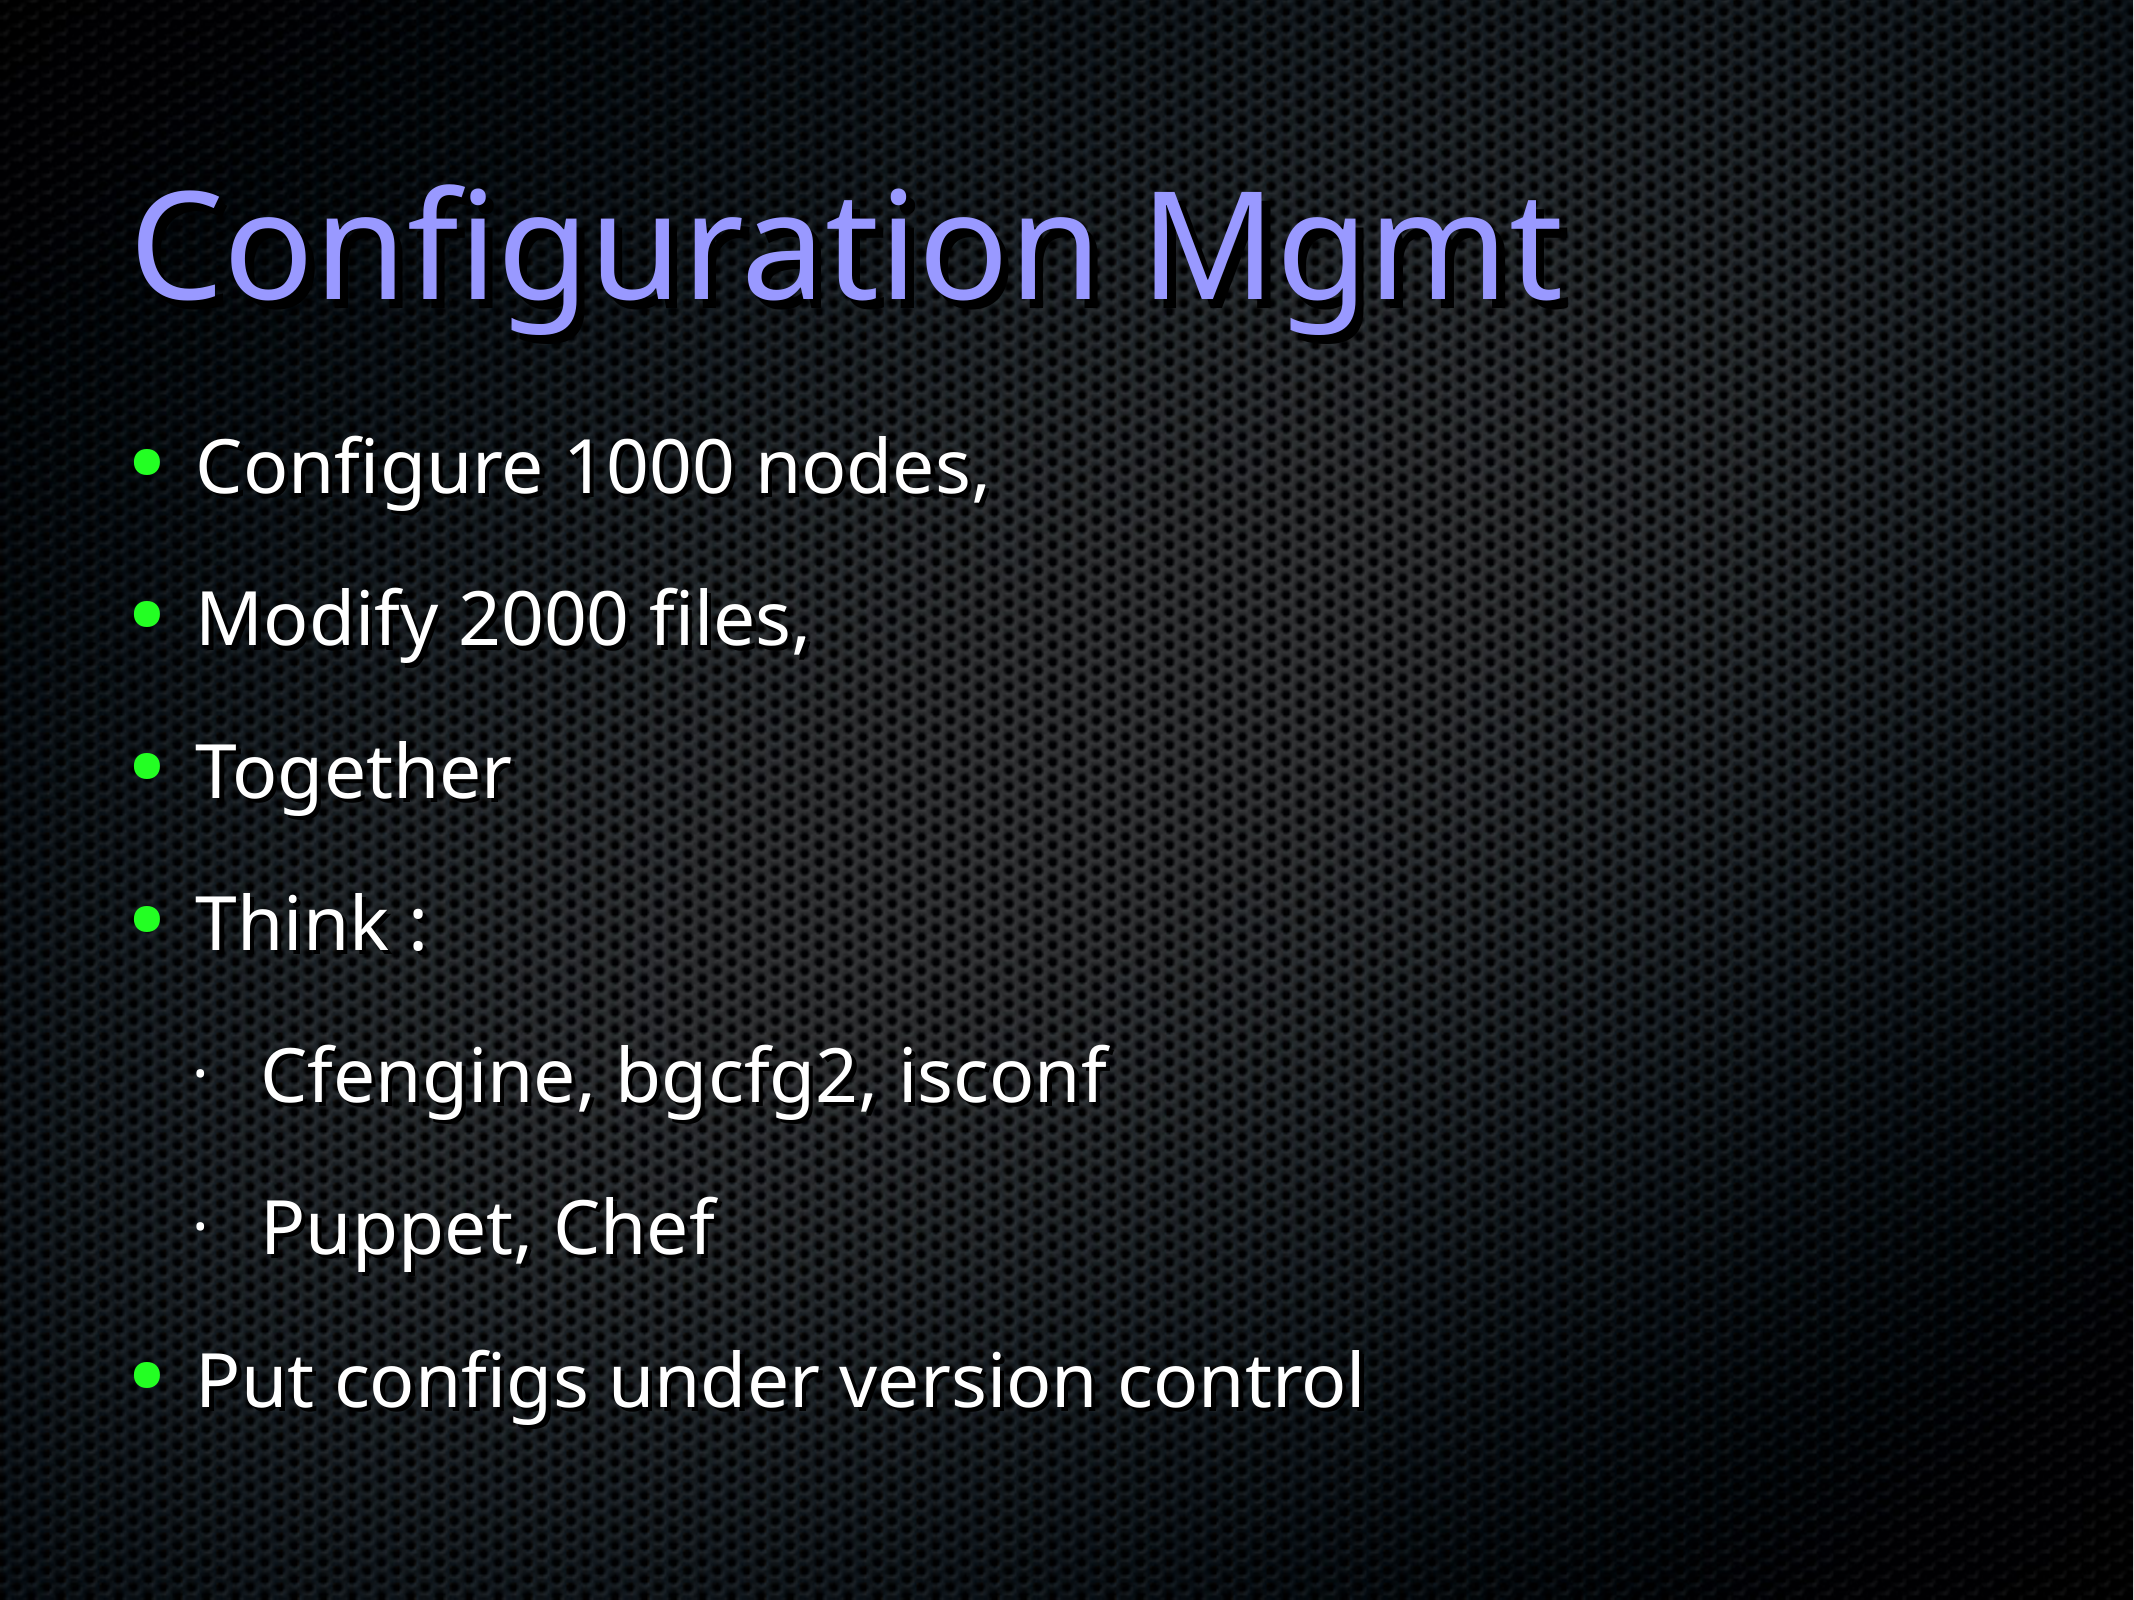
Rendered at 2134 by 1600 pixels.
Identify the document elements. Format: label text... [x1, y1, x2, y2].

title Configuration Mgmt [129, 49, 2005, 413]
picture [0, 0, 2134, 1600]
list Configure 1000 nodes, Modify 2000 files, Together Think : Cfengine, bgcfg2, isconf Puppet, Chef Put configs under version control [129, 413, 2005, 1522]
